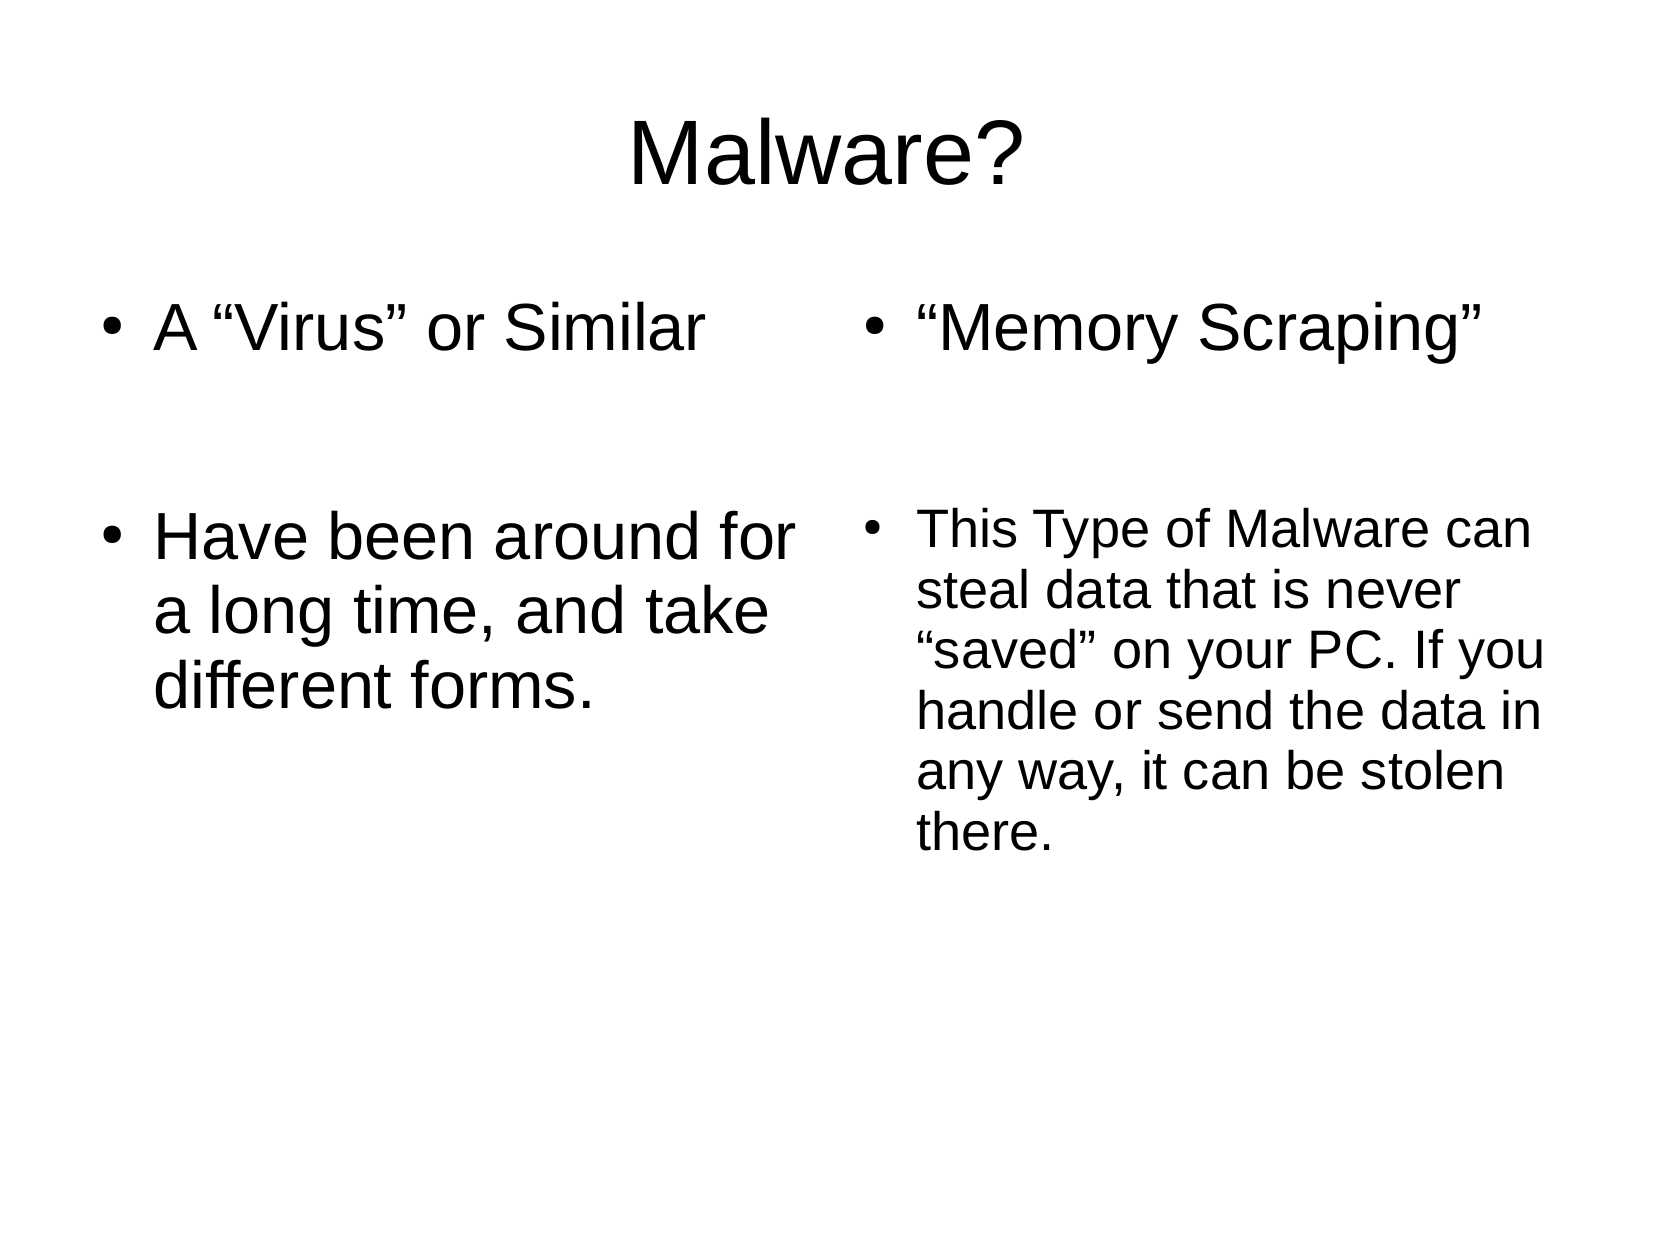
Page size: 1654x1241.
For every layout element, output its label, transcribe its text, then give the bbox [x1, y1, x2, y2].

list “Memory Scraping” This Type of Malware can steal data that is never “saved” on your PC. If you handle or send the data in any way, it can be stolen there. [845, 290, 1572, 1010]
list A “Virus” or Similar Have been around for a long time, and take different forms. [82, 290, 809, 1010]
title Malware? [82, 49, 1571, 257]
